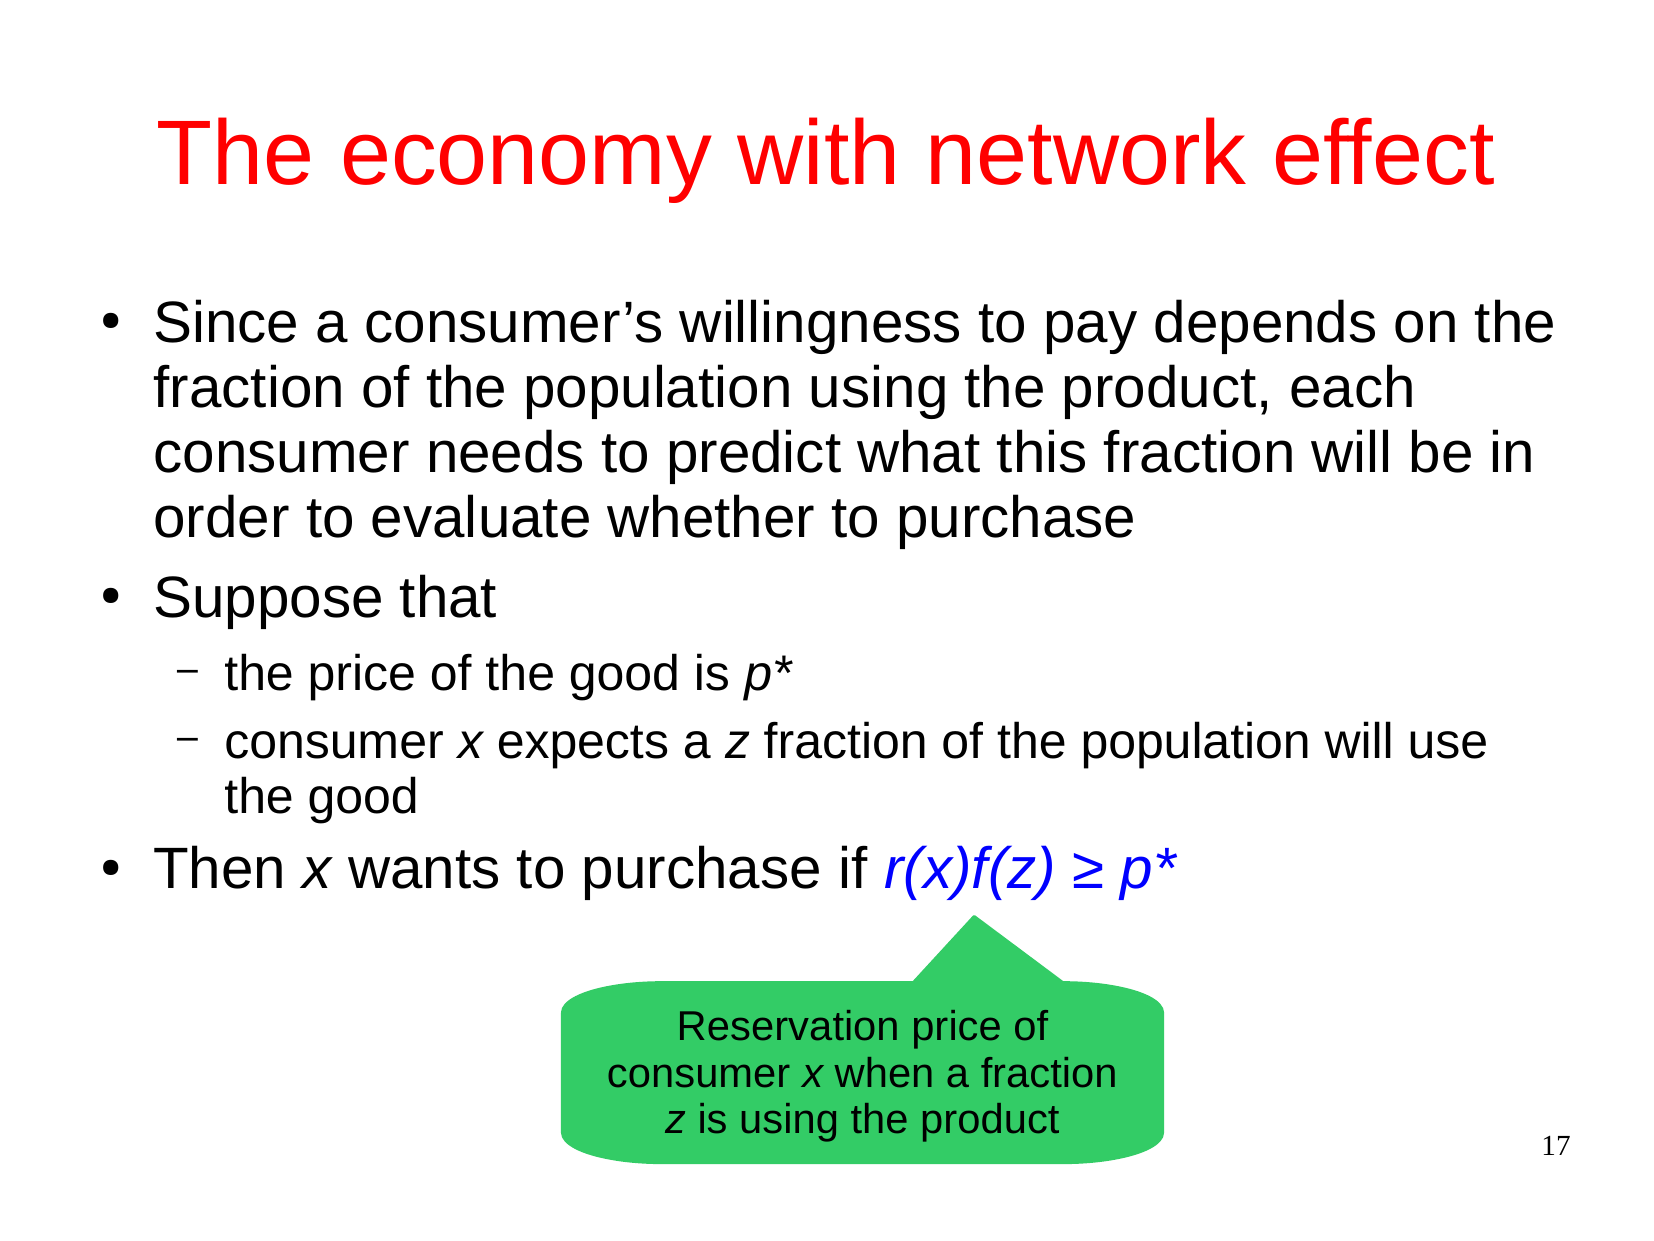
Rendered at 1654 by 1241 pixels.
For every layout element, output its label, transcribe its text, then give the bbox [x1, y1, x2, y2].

list Since a consumer’s willingness to pay depends on the fraction of the population using the product, each consumer needs to predict what this fraction will be in order to evaluate whether to purchase Suppose that the price of the good is p* consumer x expects a z fraction of the population will use the good Then x wants to purchase if r(x)f(z) ≥ p* [82, 290, 1571, 1109]
title The economy with network effect [82, 49, 1571, 257]
text_box Reservation price of consumer x when a fraction z is using the product [562, 916, 1163, 1163]
